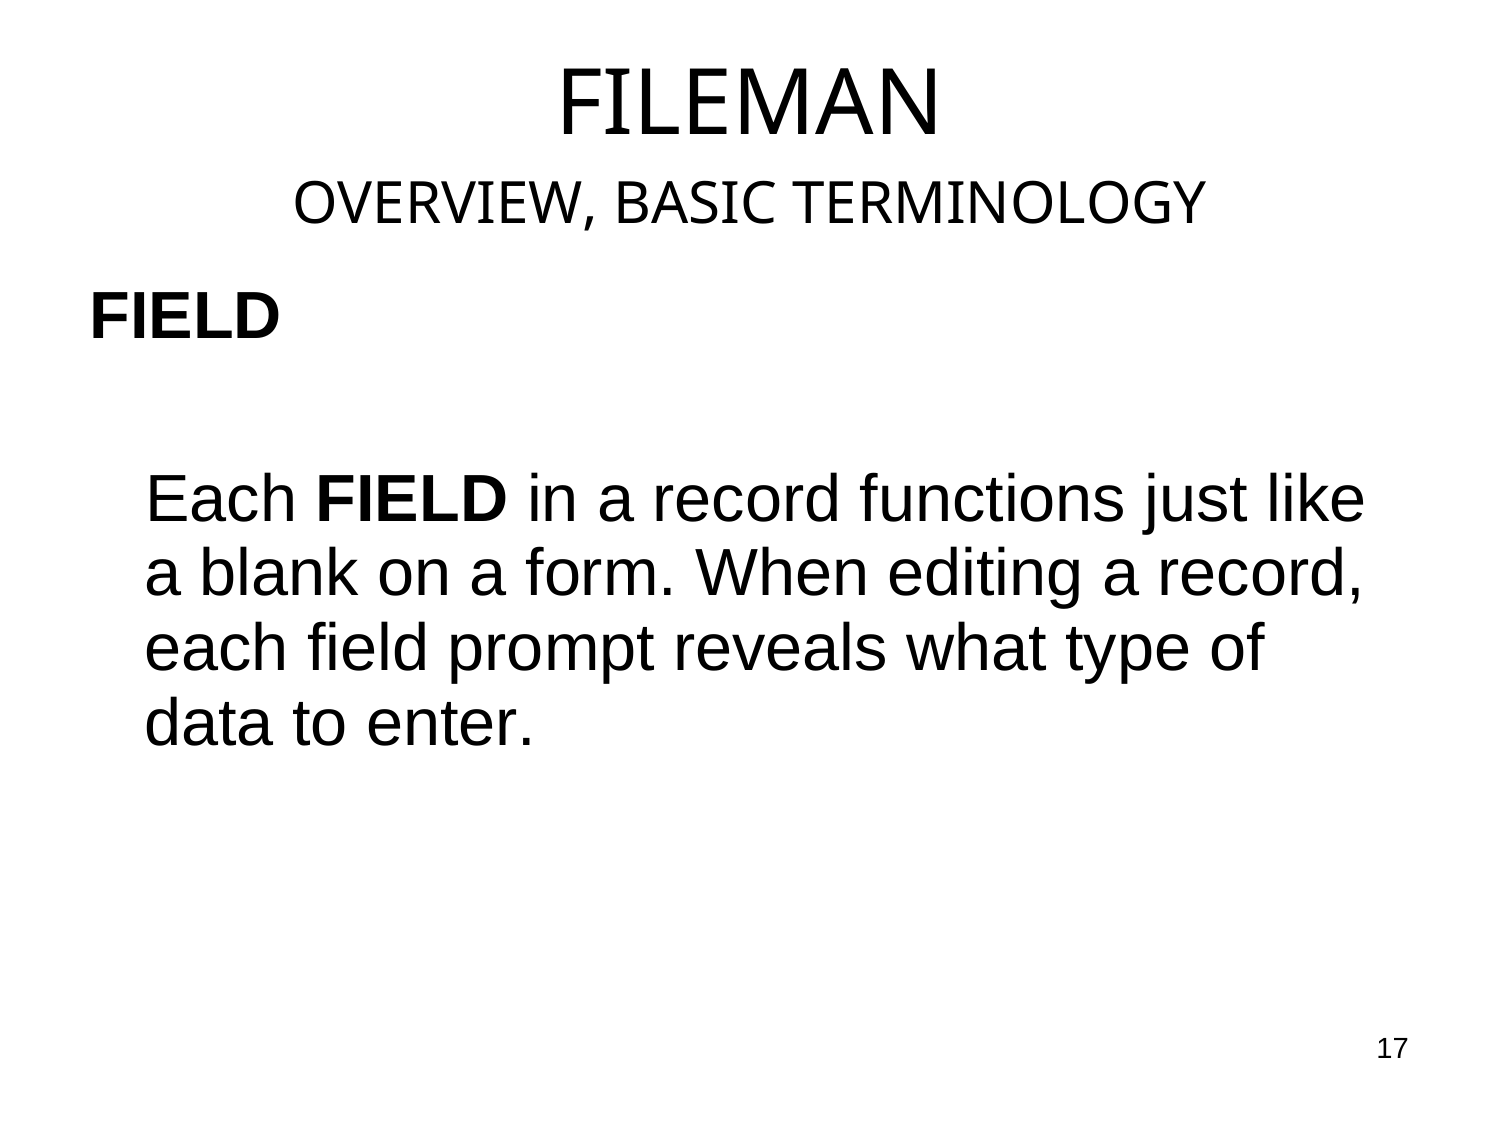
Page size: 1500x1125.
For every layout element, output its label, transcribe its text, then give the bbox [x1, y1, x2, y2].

list FIELD Each FIELD in a record functions just like a blank on a form. When editing a record, each field prompt reveals what type of data to enter. [75, 270, 1426, 1013]
title FILEMAN OVERVIEW, BASIC TERMINOLOGY [75, 21, 1426, 257]
